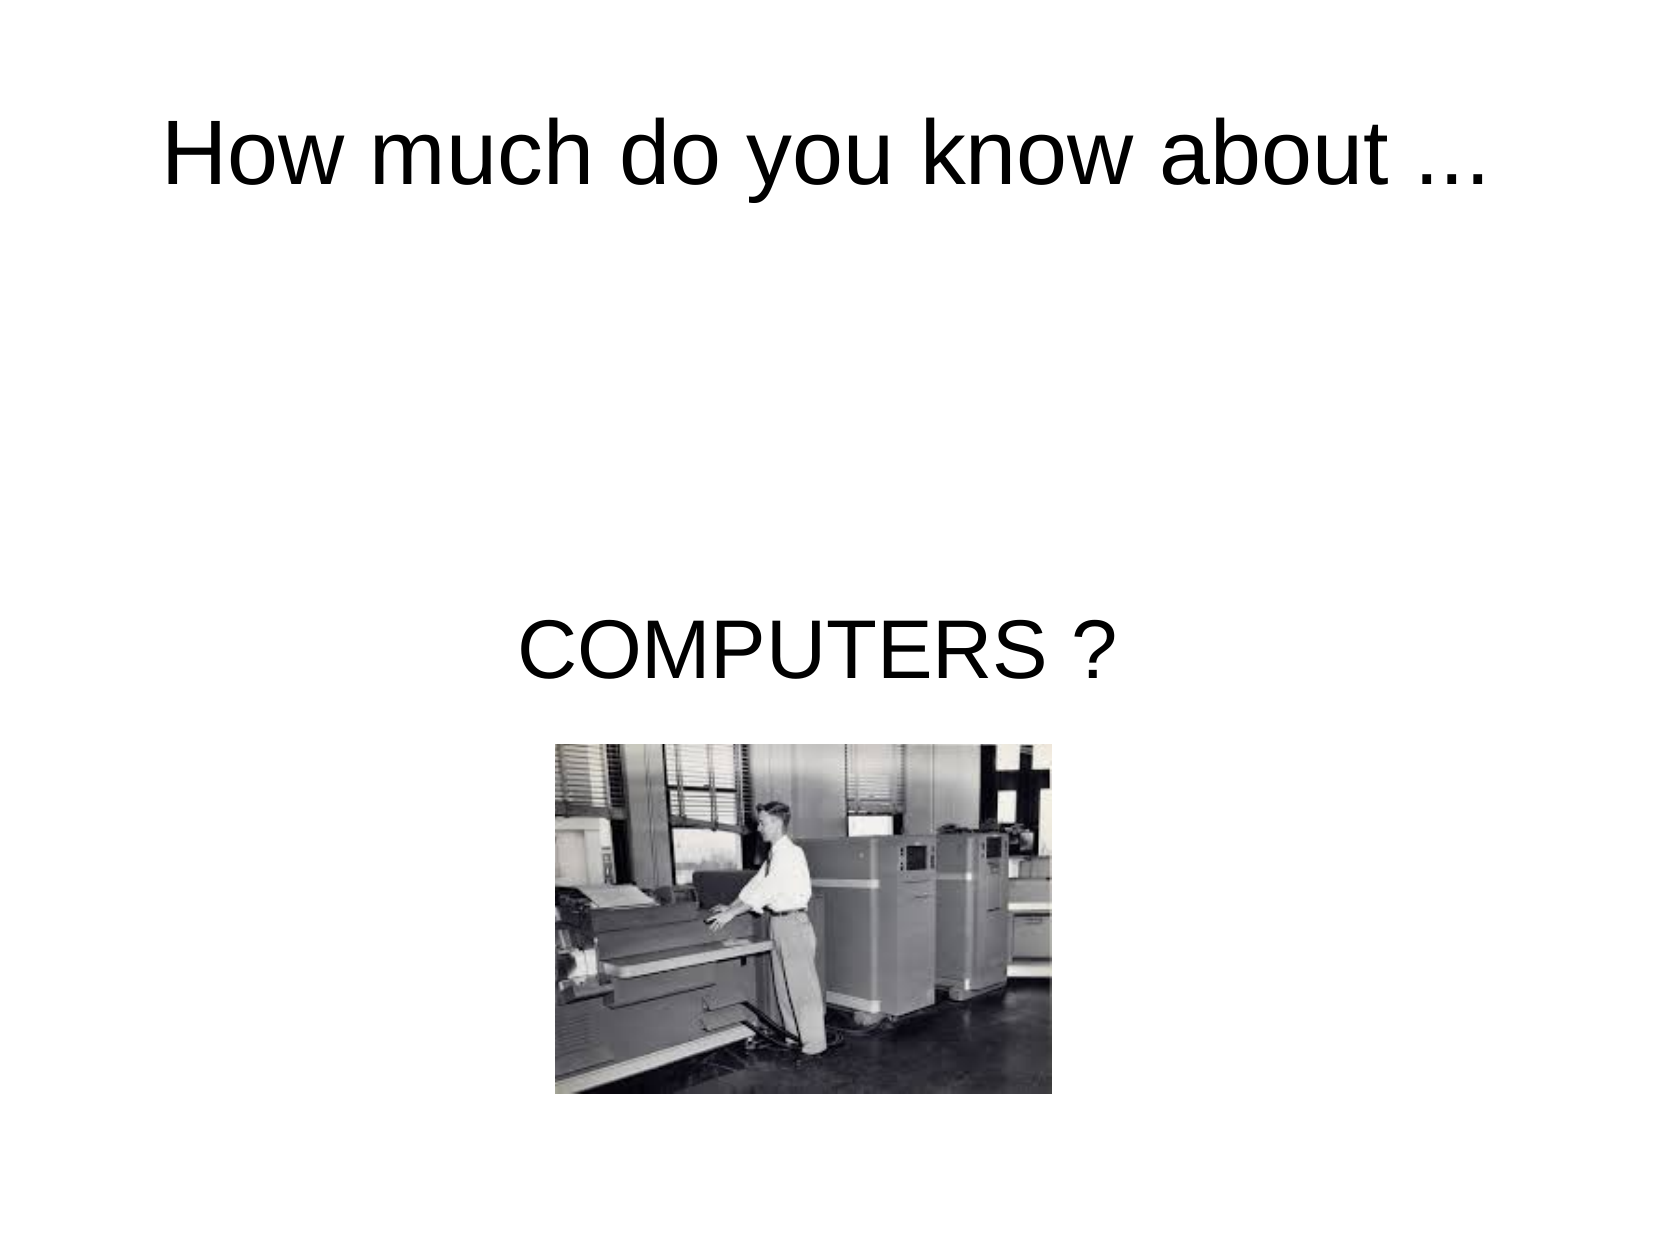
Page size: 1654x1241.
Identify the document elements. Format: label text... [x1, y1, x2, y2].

subtitle COMPUTERS ? [82, 290, 1571, 1010]
title How much do you know about ... [82, 49, 1571, 257]
picture [555, 744, 1052, 1094]
